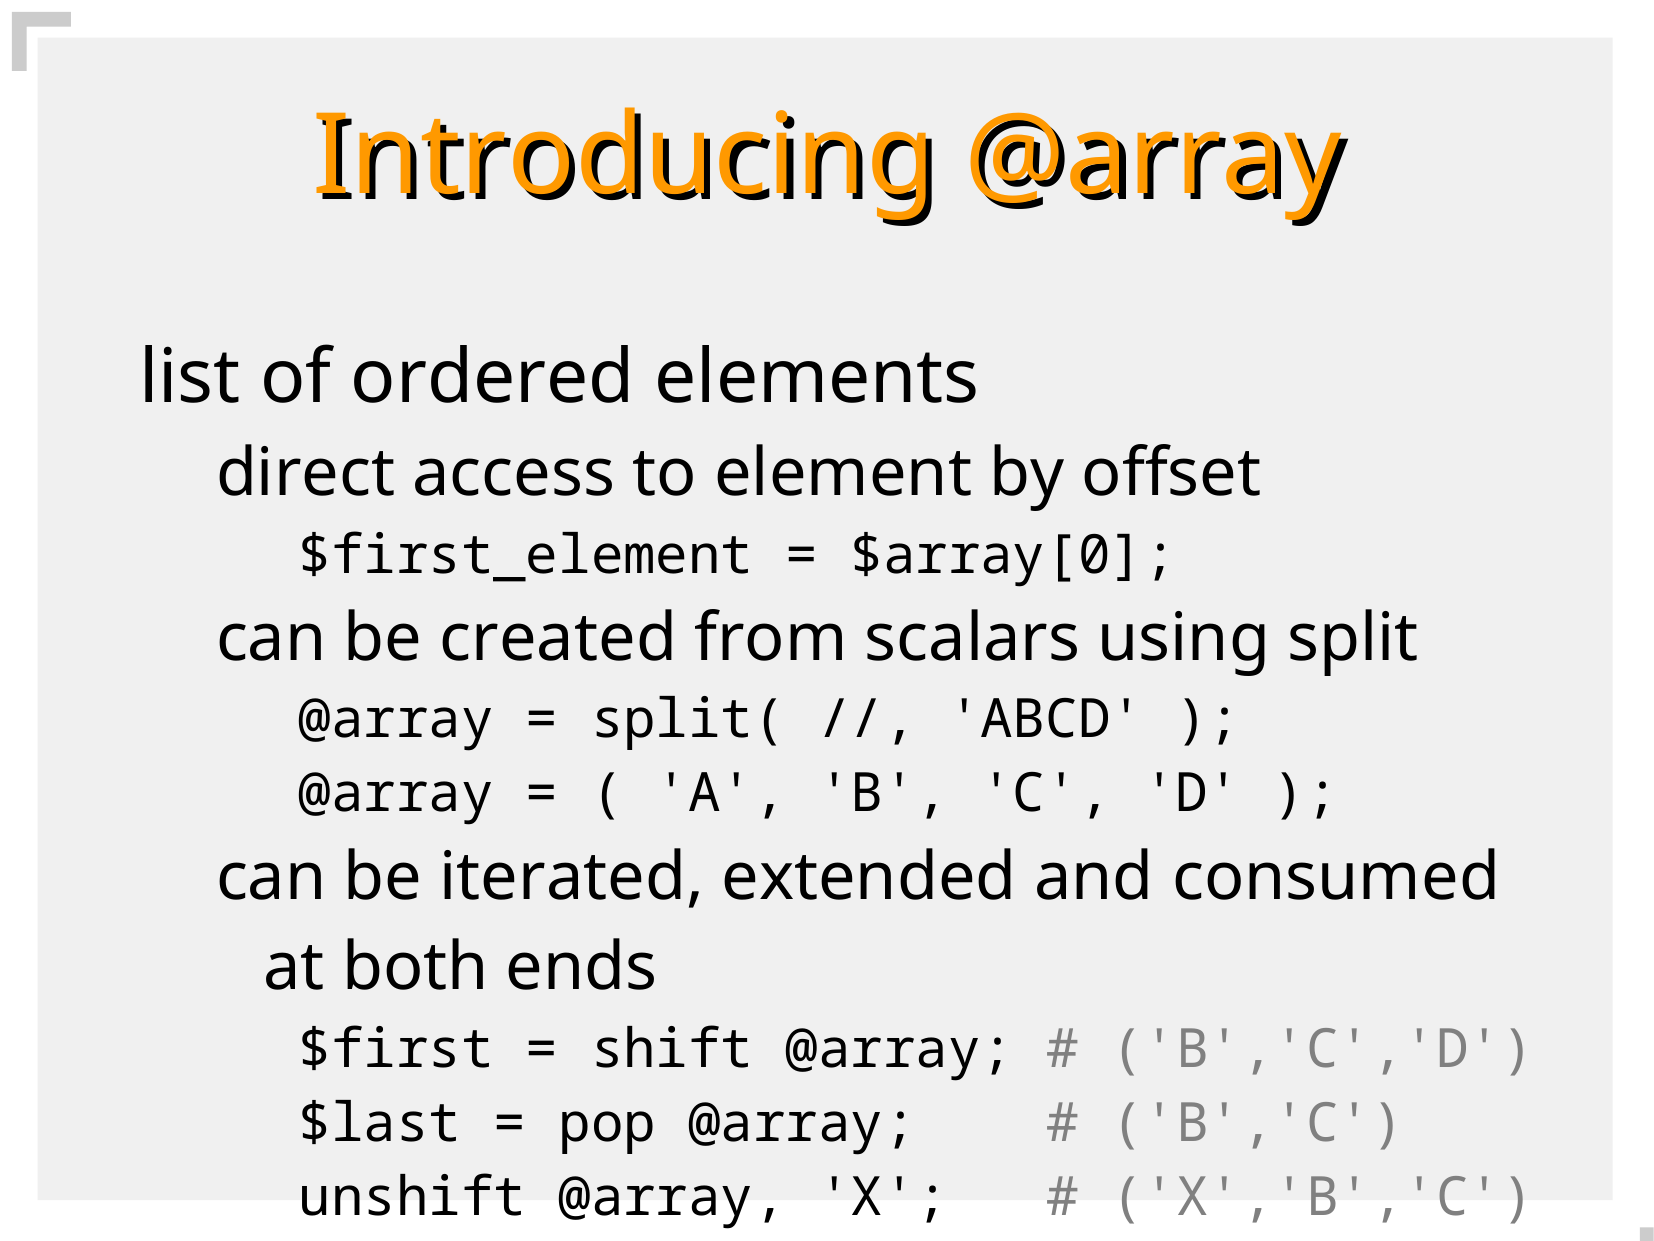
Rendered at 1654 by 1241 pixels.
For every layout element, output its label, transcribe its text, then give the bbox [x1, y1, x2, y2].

list list of ordered elements direct access to element by offset $first_element = $array[0]; can be created from scalars using split @array = split( //, 'ABCD' ); @array = ( 'A', 'B', 'C', 'D' ); can be iterated, extended and consumed at both ends $first = shift @array; # ('B','C','D') $last = pop @array; # ('B','C') unshift @array, 'X'; # ('X','B','C') push @array, 'Y'; # ('X','B','C','Y') [121, 322, 1561, 1134]
title Introducing @array [121, 46, 1534, 254]
